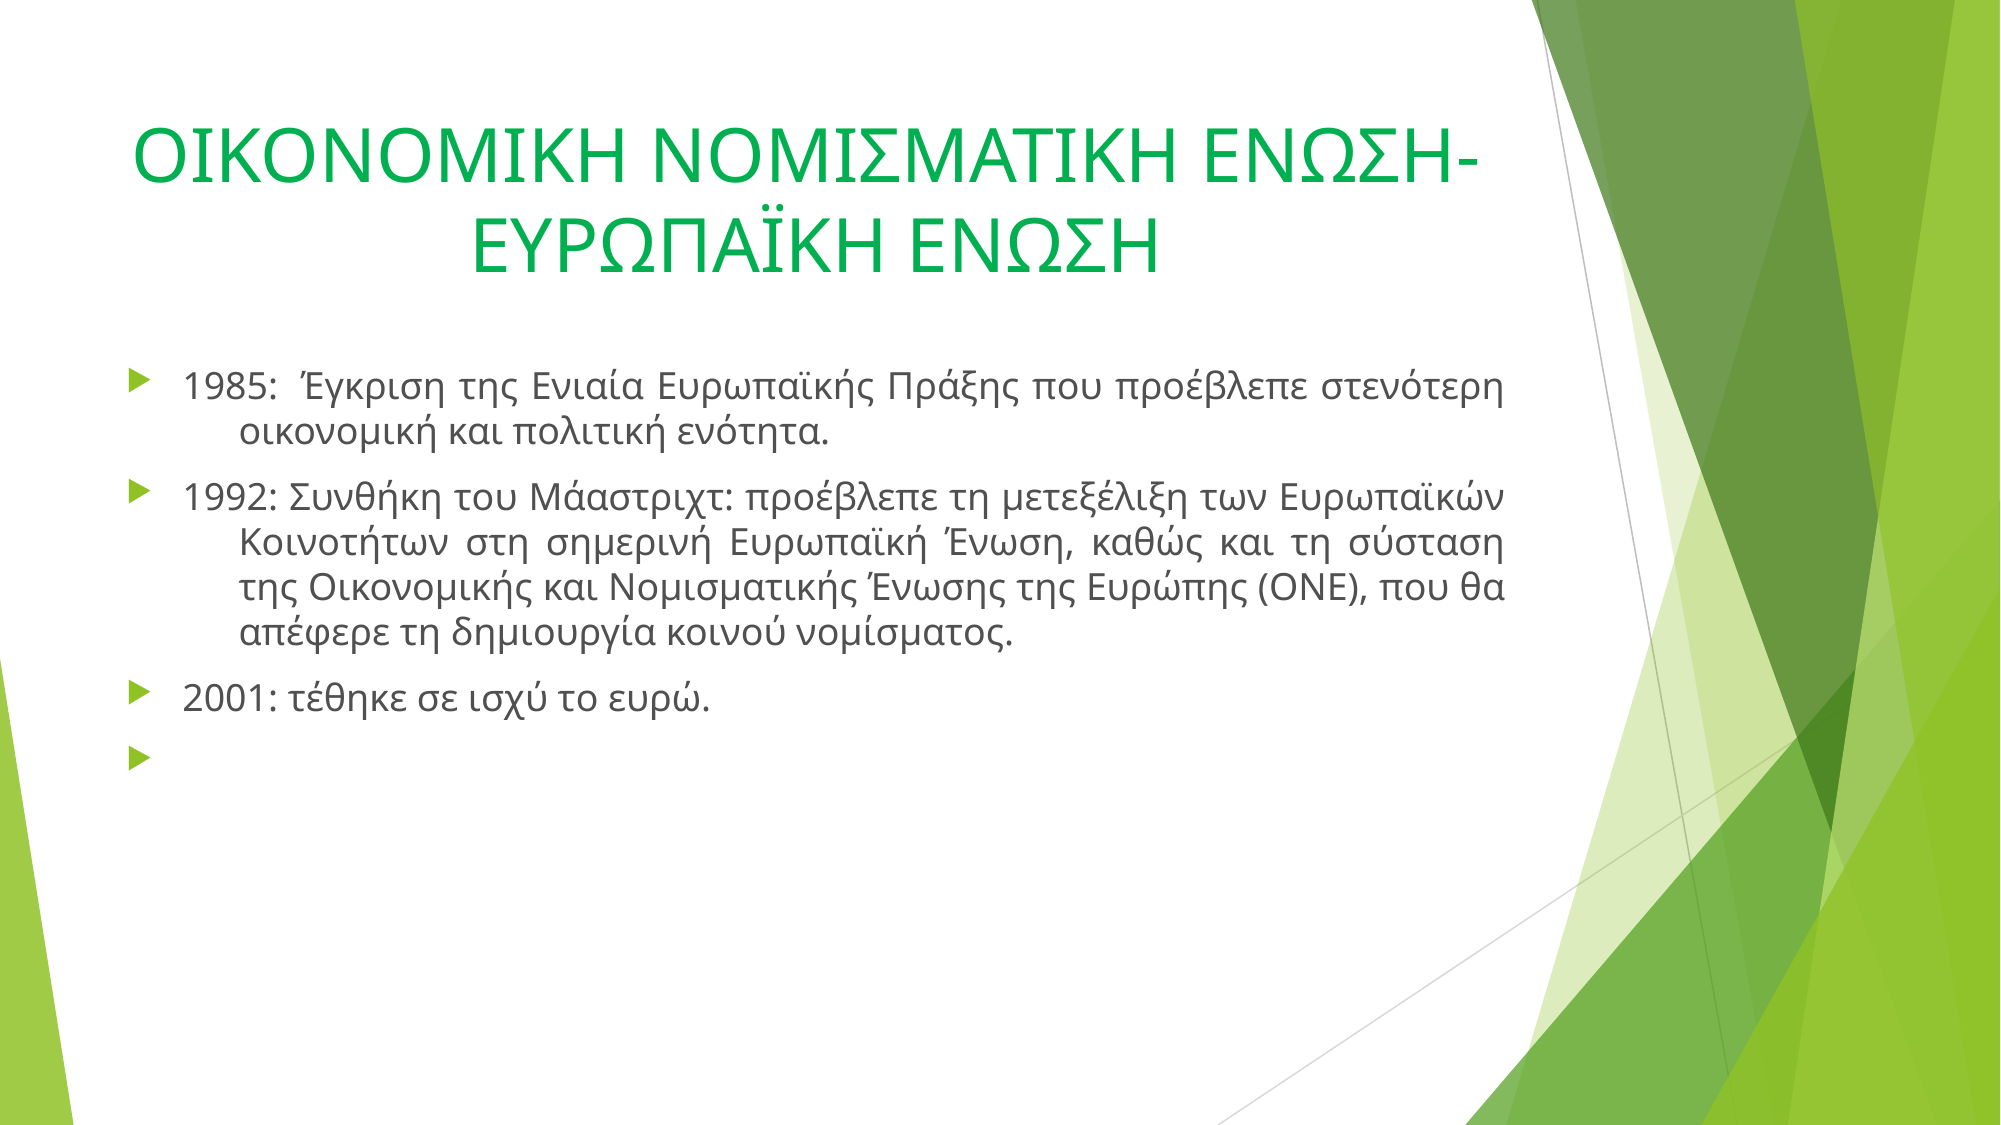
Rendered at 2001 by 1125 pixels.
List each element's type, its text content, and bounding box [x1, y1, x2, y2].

title ΟΙΚΟΝΟΜΙΚΗ ΝΟΜΙΣΜΑΤΙΚΗ ΕΝΩΣΗ- ΕΥΡΩΠΑΪΚΗ ΕΝΩΣΗ [111, 99, 1522, 317]
list 1985: Έγκριση της Ενιαία Ευρωπαϊκής Πράξης που προέβλεπε στενότερη οικονομική και πολιτική ενότητα. 1992: Συνθήκη του Μάαστριχτ: προέβλεπε τη μετεξέλιξη των Ευρωπαϊκών Κοινοτήτων στη σημερινή Ευρωπαϊκή Ένωση, καθώς και τη σύσταση της Οικονομικής και Νομισματικής Ένωσης της Ευρώπης (ΟΝΕ), που θα απέφερε τη δημιουργία κοινού νομίσματος. 2001: τέθηκε σε ισχύ το ευρώ. [111, 354, 1522, 992]
